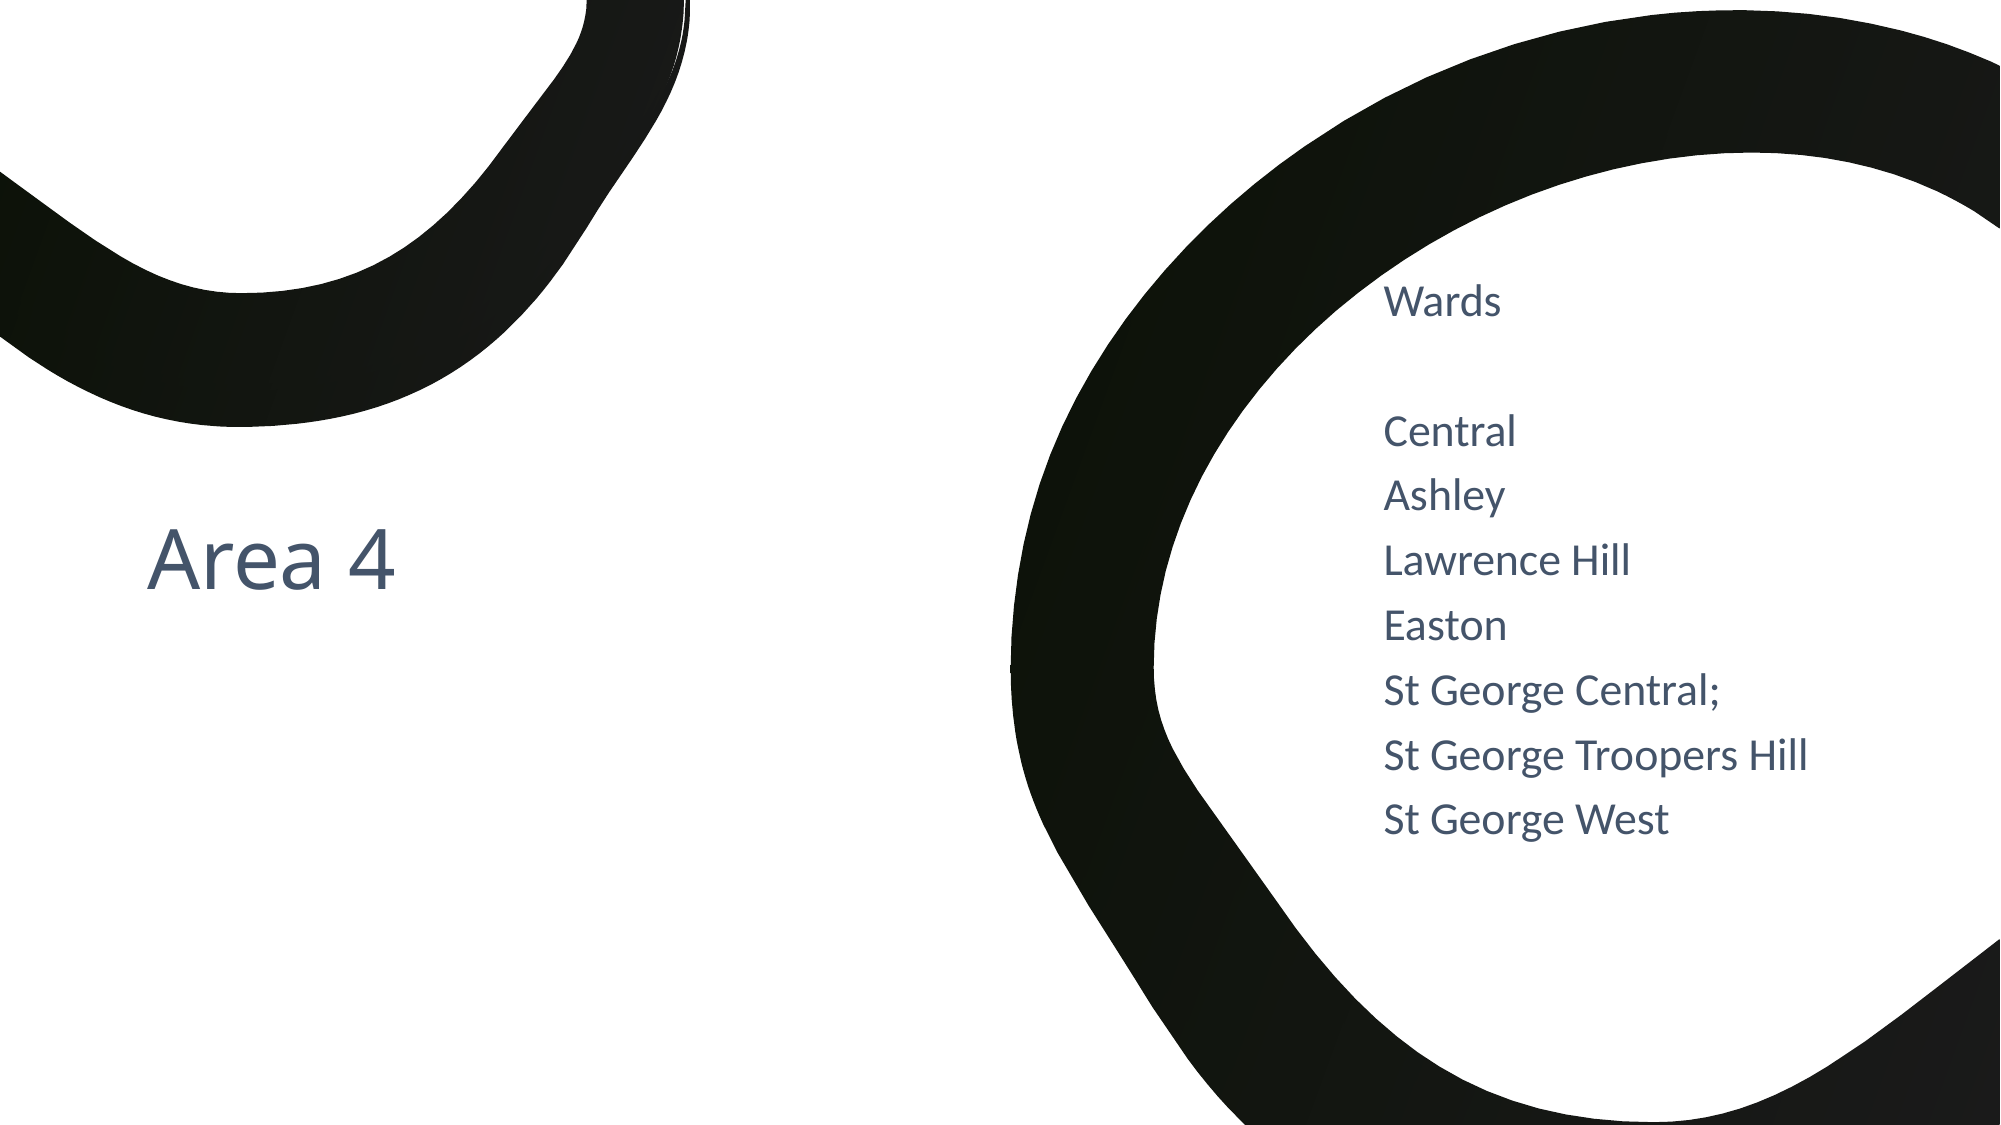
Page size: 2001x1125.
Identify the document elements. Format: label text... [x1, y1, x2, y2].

text_box [0, 0, 2000, 1125]
title Area 4 [131, 173, 1077, 952]
subtitle Wards Central Ashley Lawrence Hill Easton St George Central; St George Troopers Hill St George West [1368, 268, 1915, 857]
